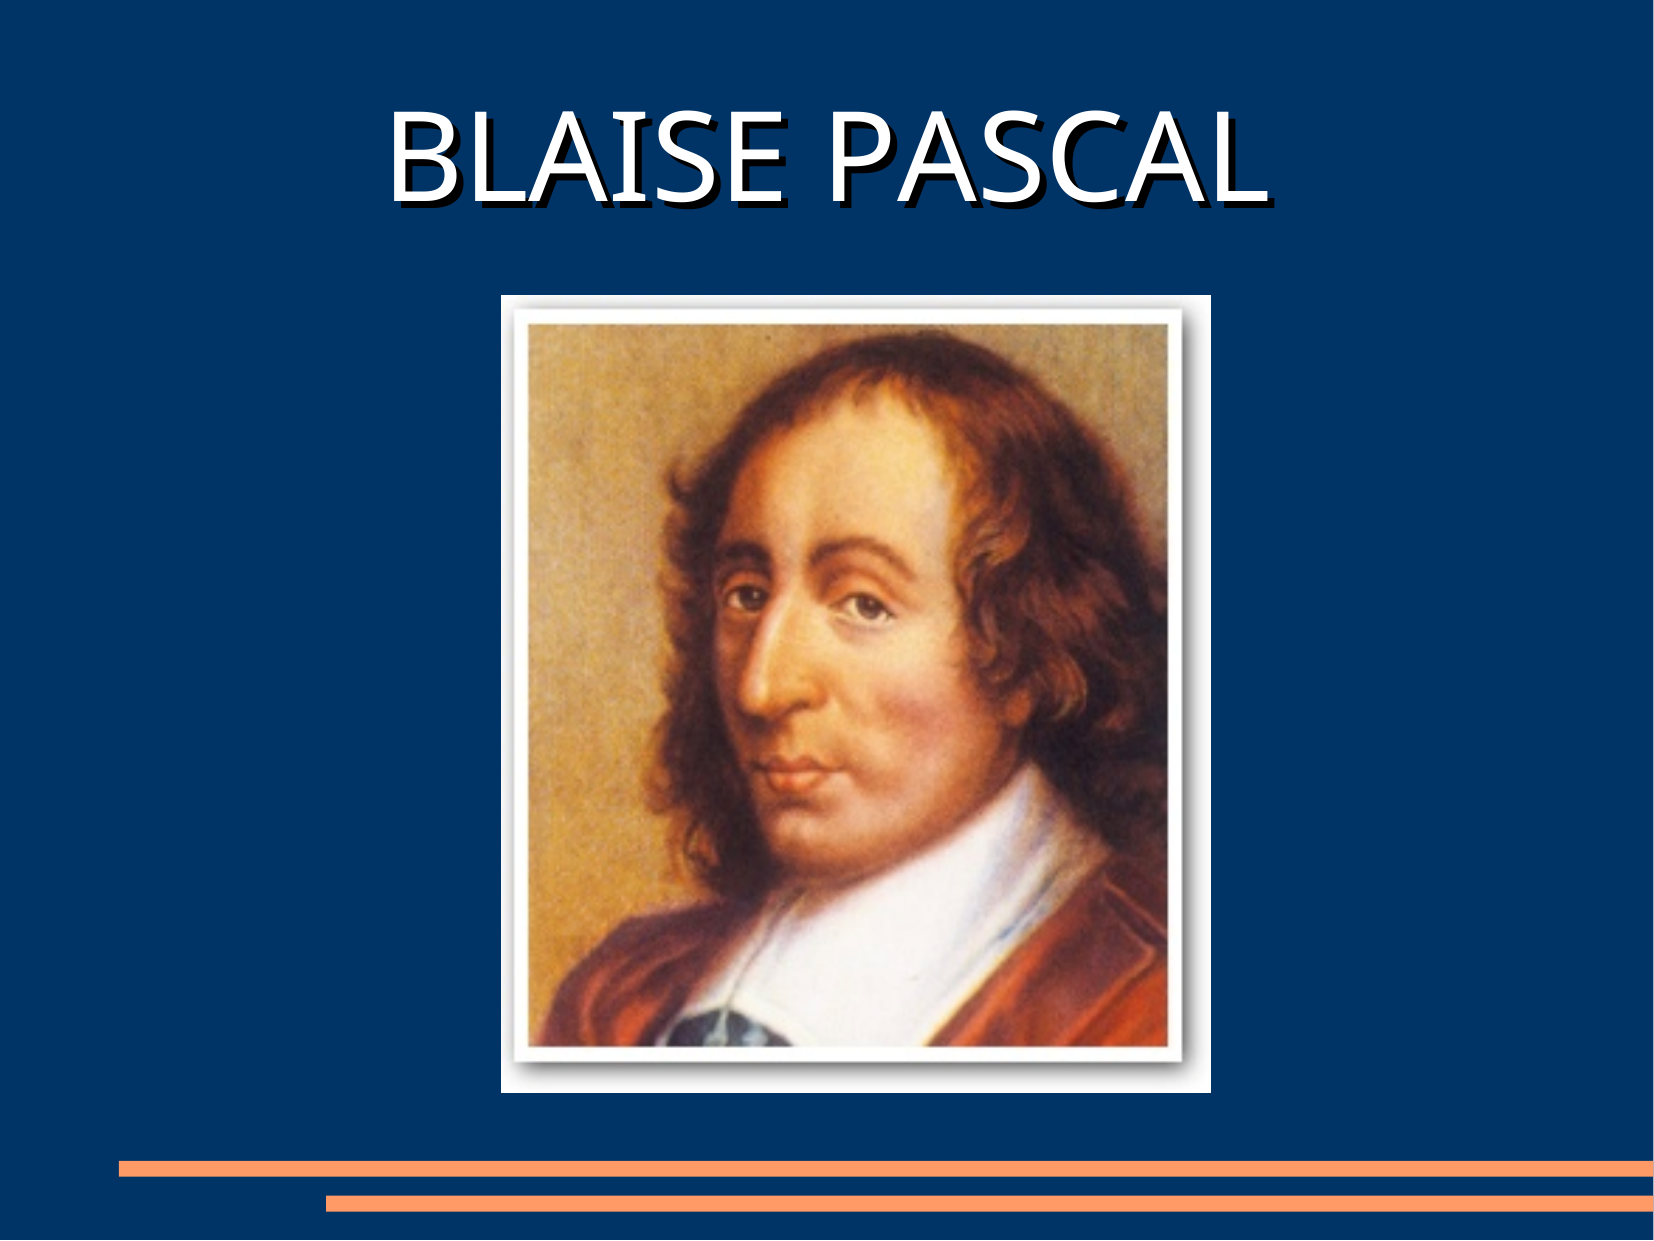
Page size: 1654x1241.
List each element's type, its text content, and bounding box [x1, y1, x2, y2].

title BLAISE PASCAL [82, 54, 1571, 252]
picture [501, 295, 1211, 1093]
